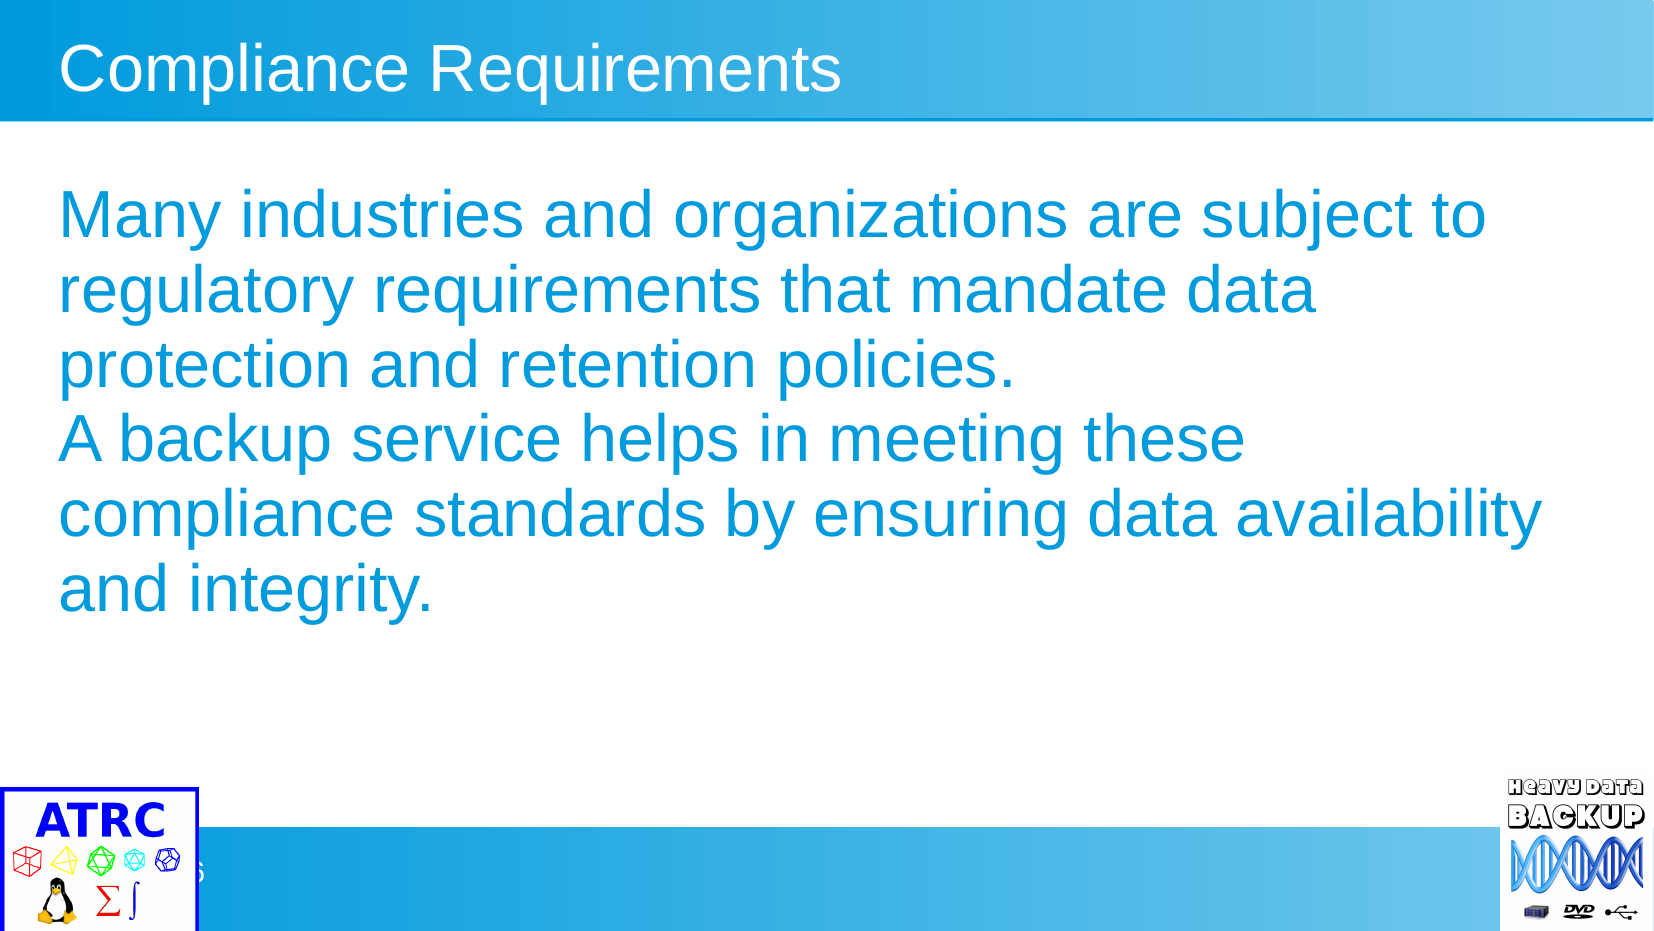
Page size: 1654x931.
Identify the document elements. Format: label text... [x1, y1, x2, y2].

list Many industries and organizations are subject to regulatory requirements that mandate data protection and retention policies. A backup service helps in meeting these compliance standards by ensuring data availability and integrity. [59, 177, 1595, 768]
picture [1500, 771, 1654, 931]
title Compliance Requirements [59, 29, 1595, 108]
picture [0, 787, 199, 931]
